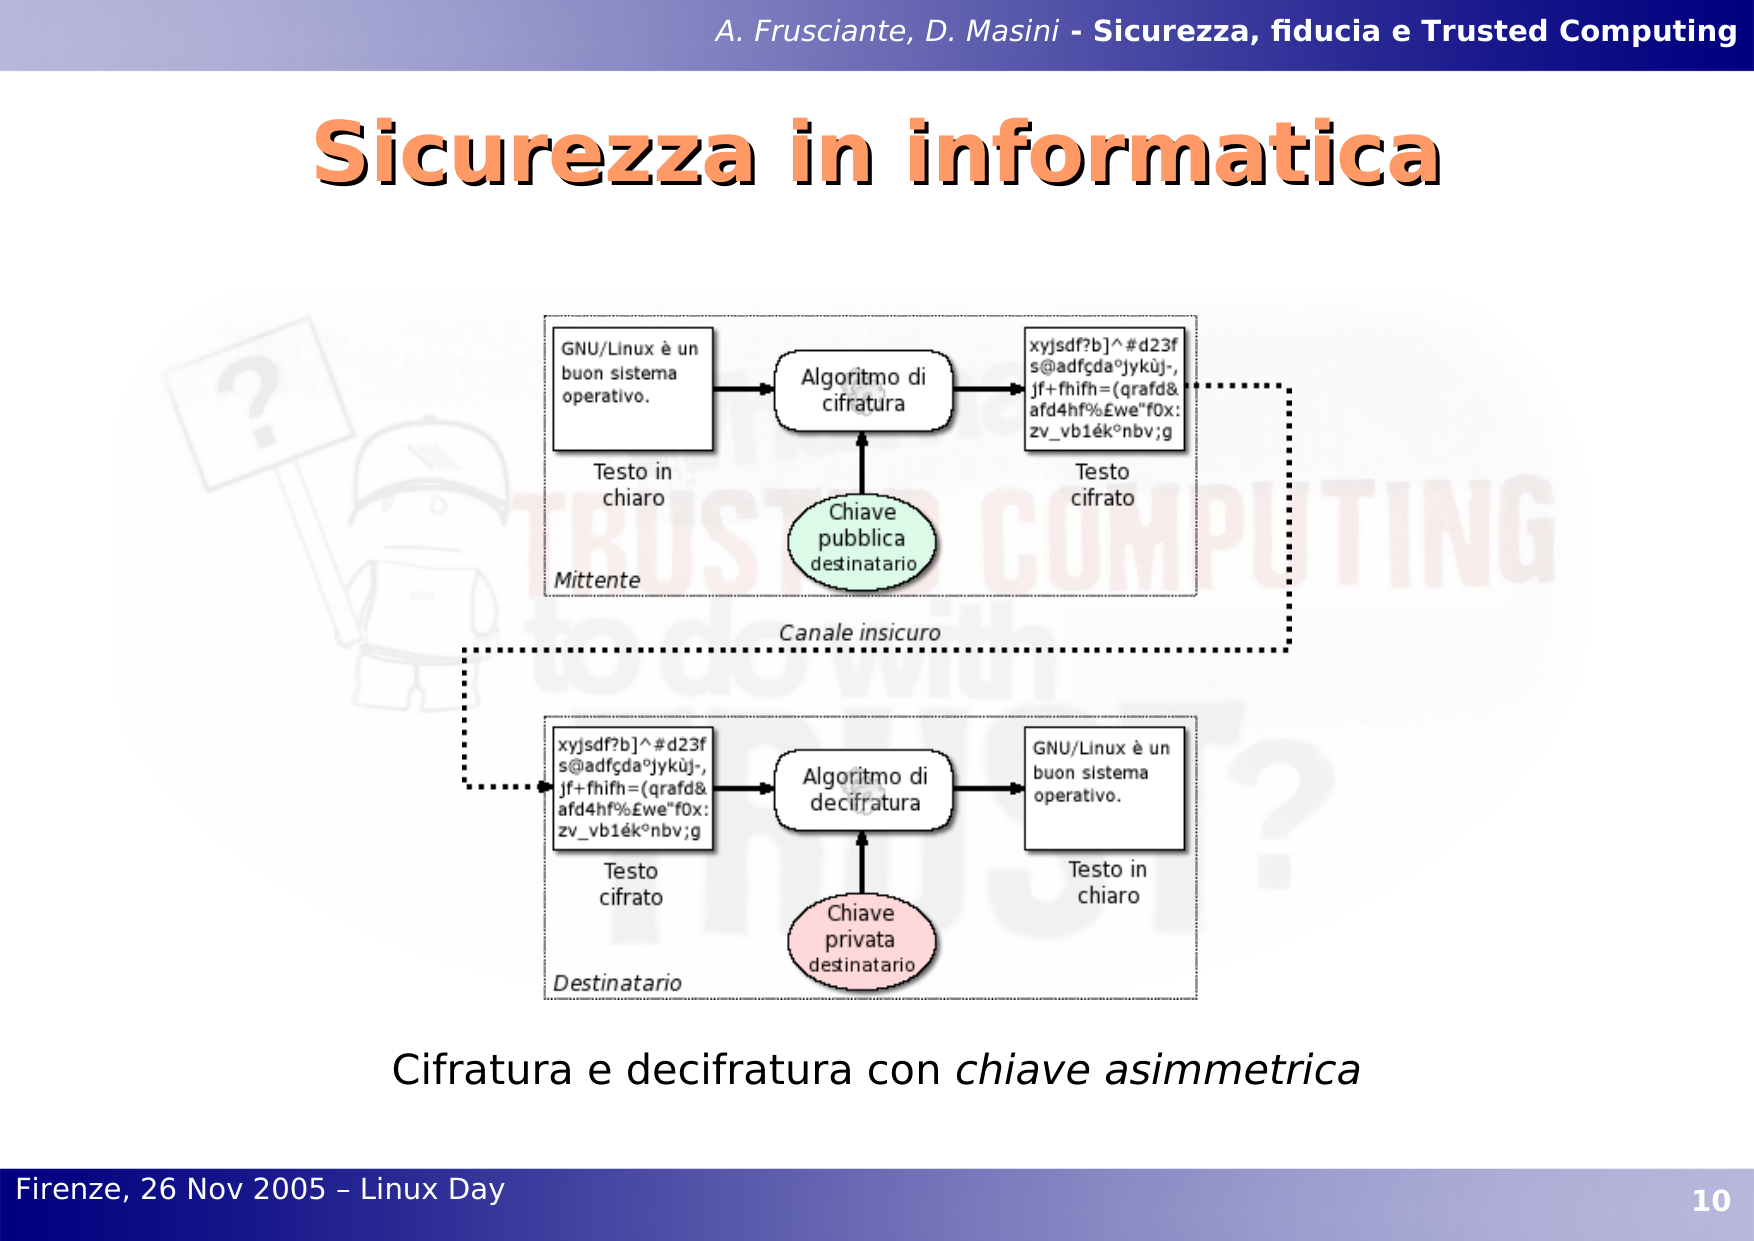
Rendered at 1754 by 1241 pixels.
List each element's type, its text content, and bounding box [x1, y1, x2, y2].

title Sicurezza in informatica [87, 49, 1667, 257]
picture [0, 0, 1754, 1241]
text_box A. Frusciante, D. Masini - Sicurezza, fiducia e Trusted Computing [602, 7, 1754, 63]
text_box <numero> [1641, 1185, 1732, 1223]
text_box Firenze, 26 Nov 2005 – Linux Day [0, 1175, 763, 1234]
text_box Cifratura e decifratura con chiave asimmetrica [93, 1047, 1661, 1109]
